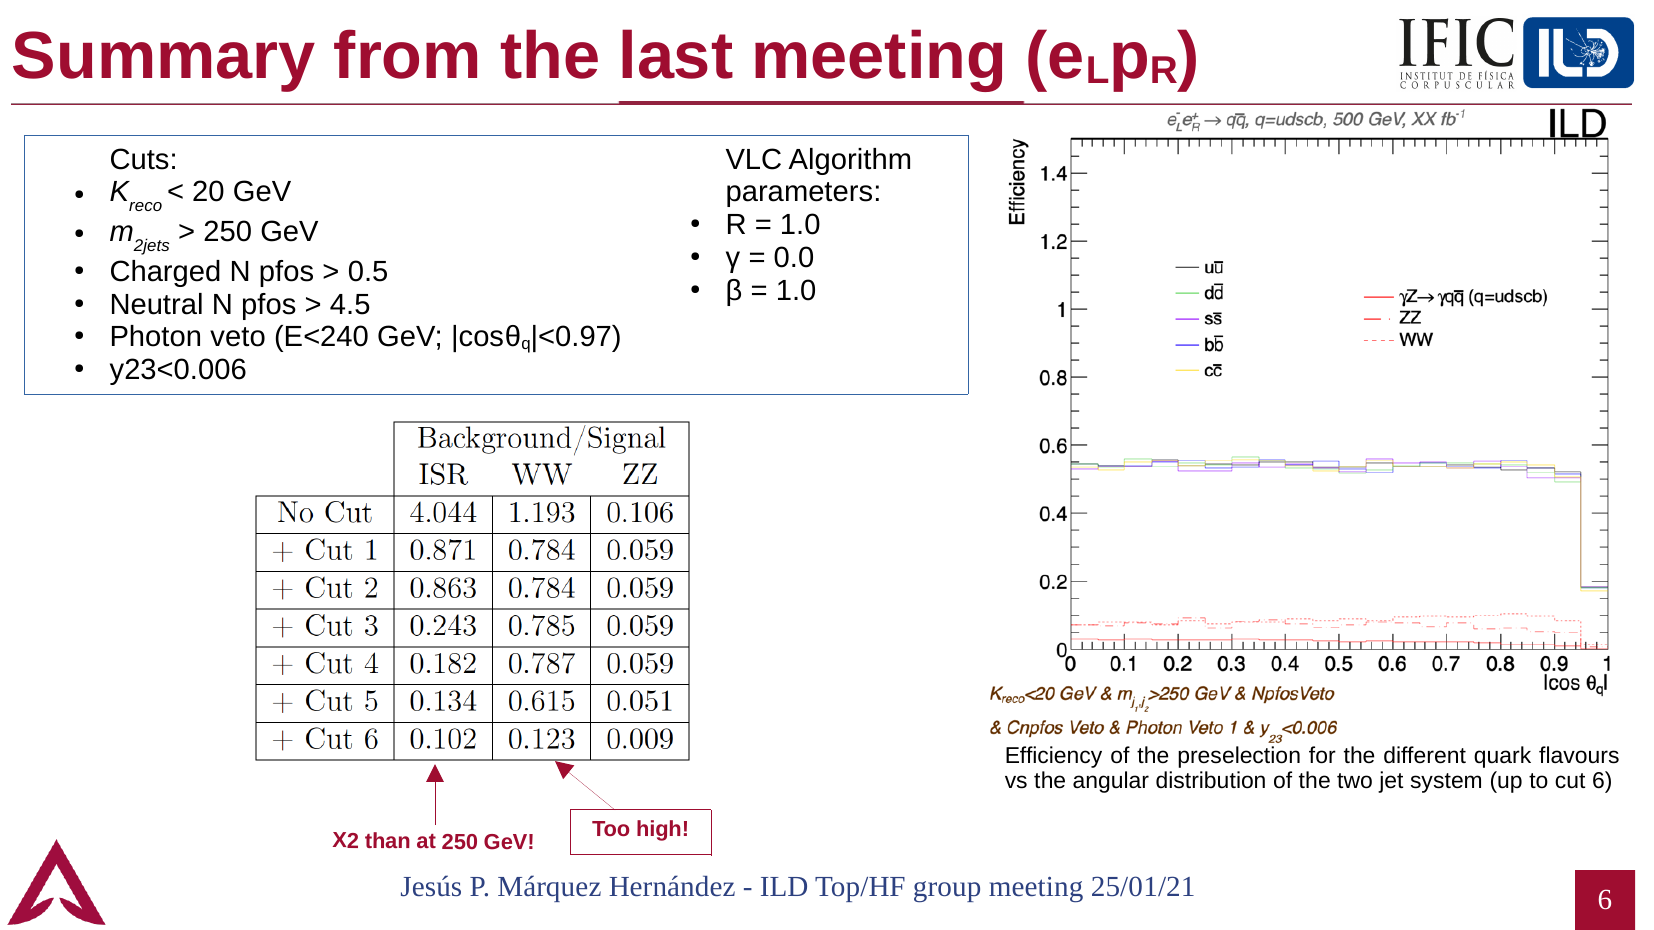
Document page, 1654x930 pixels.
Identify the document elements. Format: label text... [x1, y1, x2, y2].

picture [253, 419, 691, 762]
picture [1396, 16, 1517, 92]
table_header VLC Algorithm parameters: R = 1.0 γ = 0.0 β = 1.0 [640, 136, 968, 394]
table_header Cuts: Kreco < 20 GeV m2jets > 250 GeV Charged N pfos > 0.5 Neutral N pfos > 4.5 Photon veto (E<240 GeV; |cosθq|<0.97) y23<0.006 [25, 136, 640, 394]
text_box Efficiency of the preselection for the different quark flavours vs the angular distribution of the two jet system (up to cut 6) [990, 735, 1636, 852]
text_box X2 than at 250 GeV! [315, 820, 553, 871]
picture [962, 106, 1642, 753]
title Summary from the last meeting (eLpR) [11, 18, 1500, 93]
picture [7, 839, 106, 925]
picture [11, 101, 1632, 105]
picture [1522, 14, 1635, 90]
text_box Too high! [570, 809, 712, 856]
